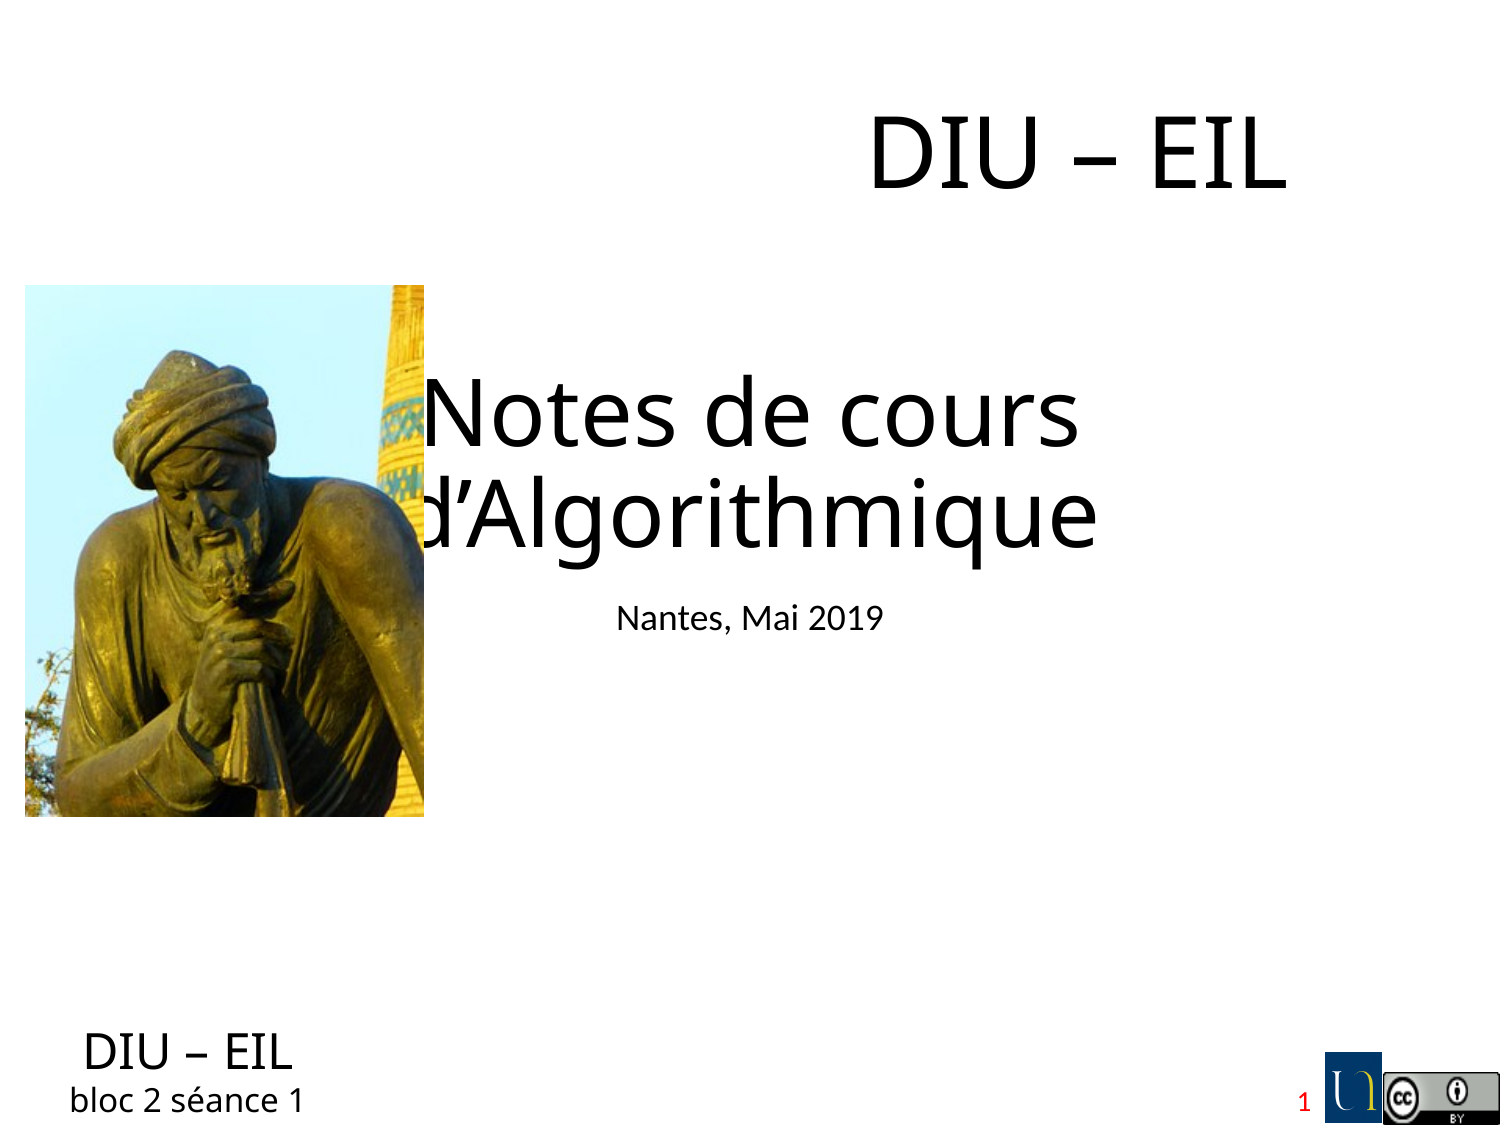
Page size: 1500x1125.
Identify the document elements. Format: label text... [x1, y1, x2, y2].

picture [25, 285, 424, 817]
slide_number <numéro> [1240, 1070, 1327, 1125]
picture [1325, 1052, 1382, 1123]
subtitle Nantes, Mai 2019 [187, 590, 1313, 863]
picture [1383, 1072, 1500, 1125]
title Notes de cours d’Algorithmique [187, 184, 1313, 576]
text_box DIU – EIL [850, 81, 1304, 216]
